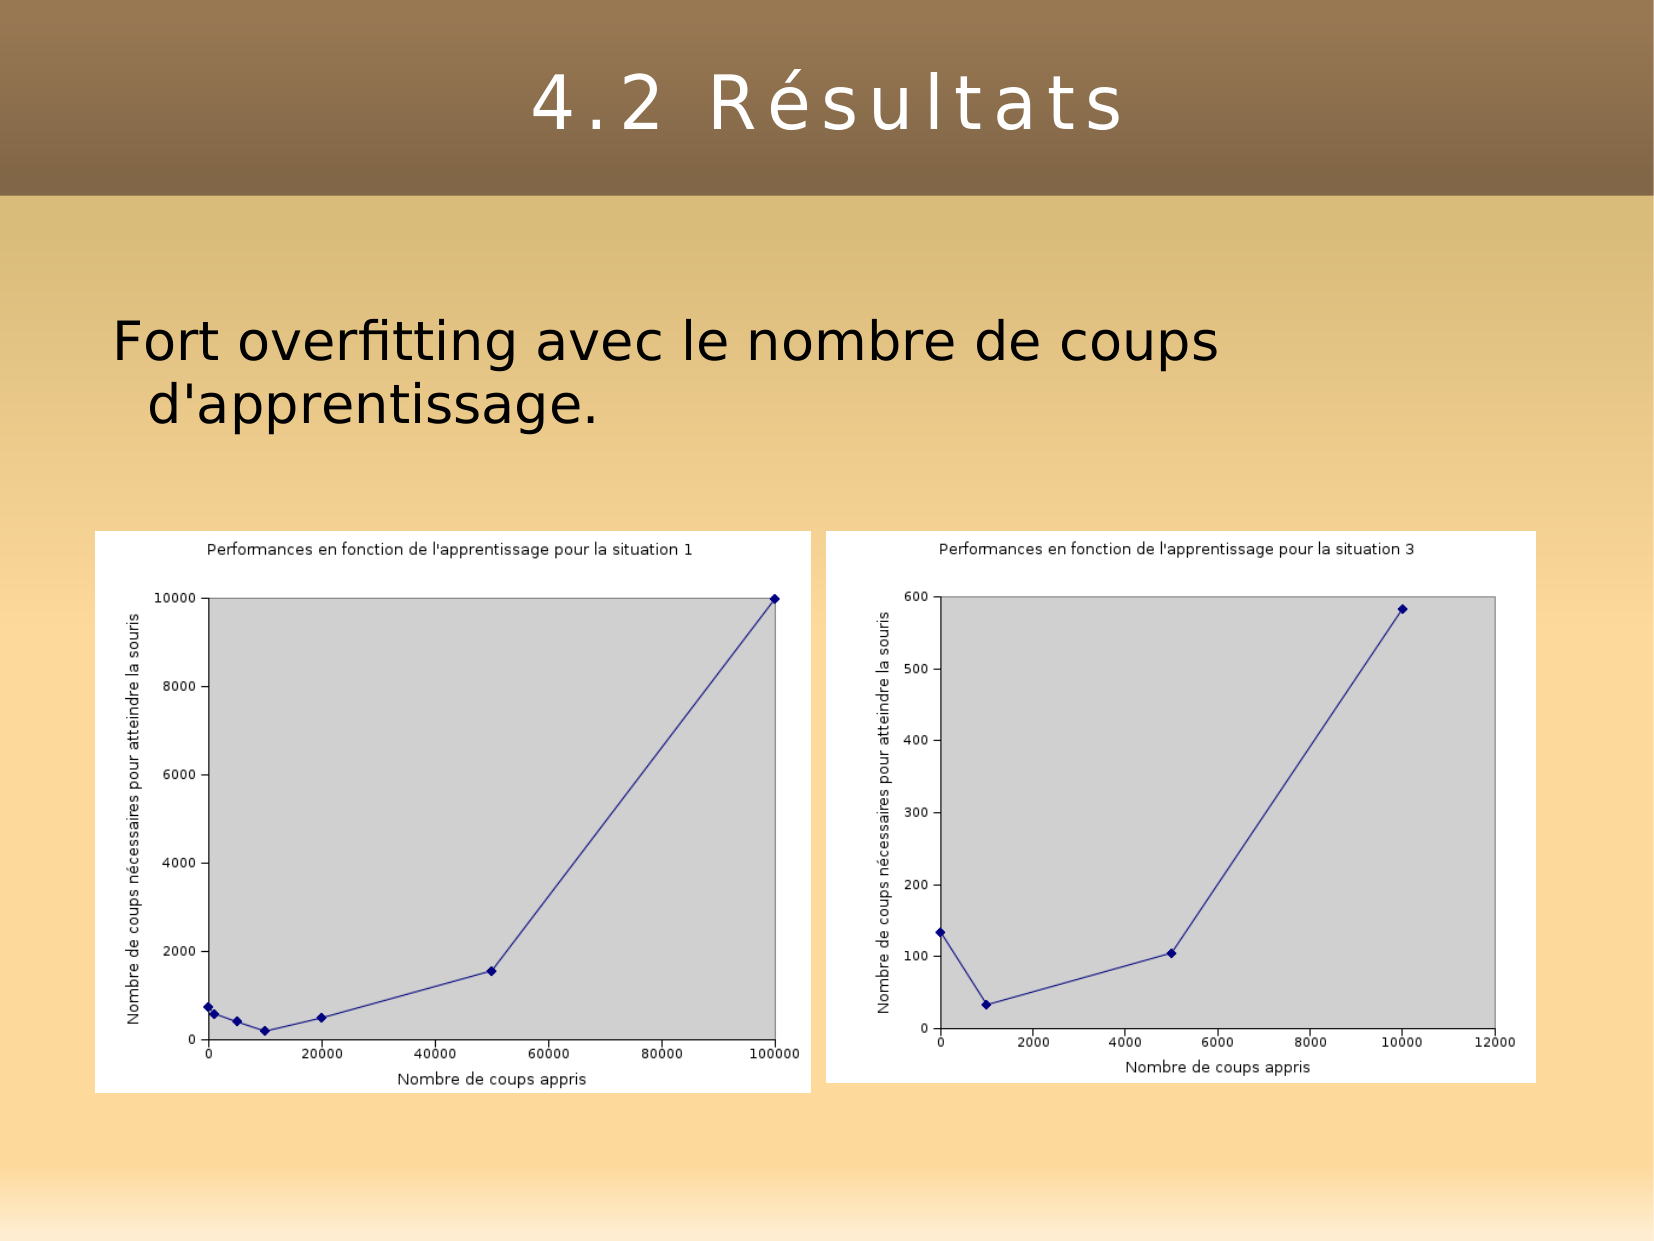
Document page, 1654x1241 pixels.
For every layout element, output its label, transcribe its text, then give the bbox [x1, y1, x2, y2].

picture [0, 0, 1654, 1241]
subtitle Fort overfitting avec le nombre de coups d'apprentissage. [76, 274, 1565, 473]
title 4.2 Résultats [59, 29, 1595, 178]
